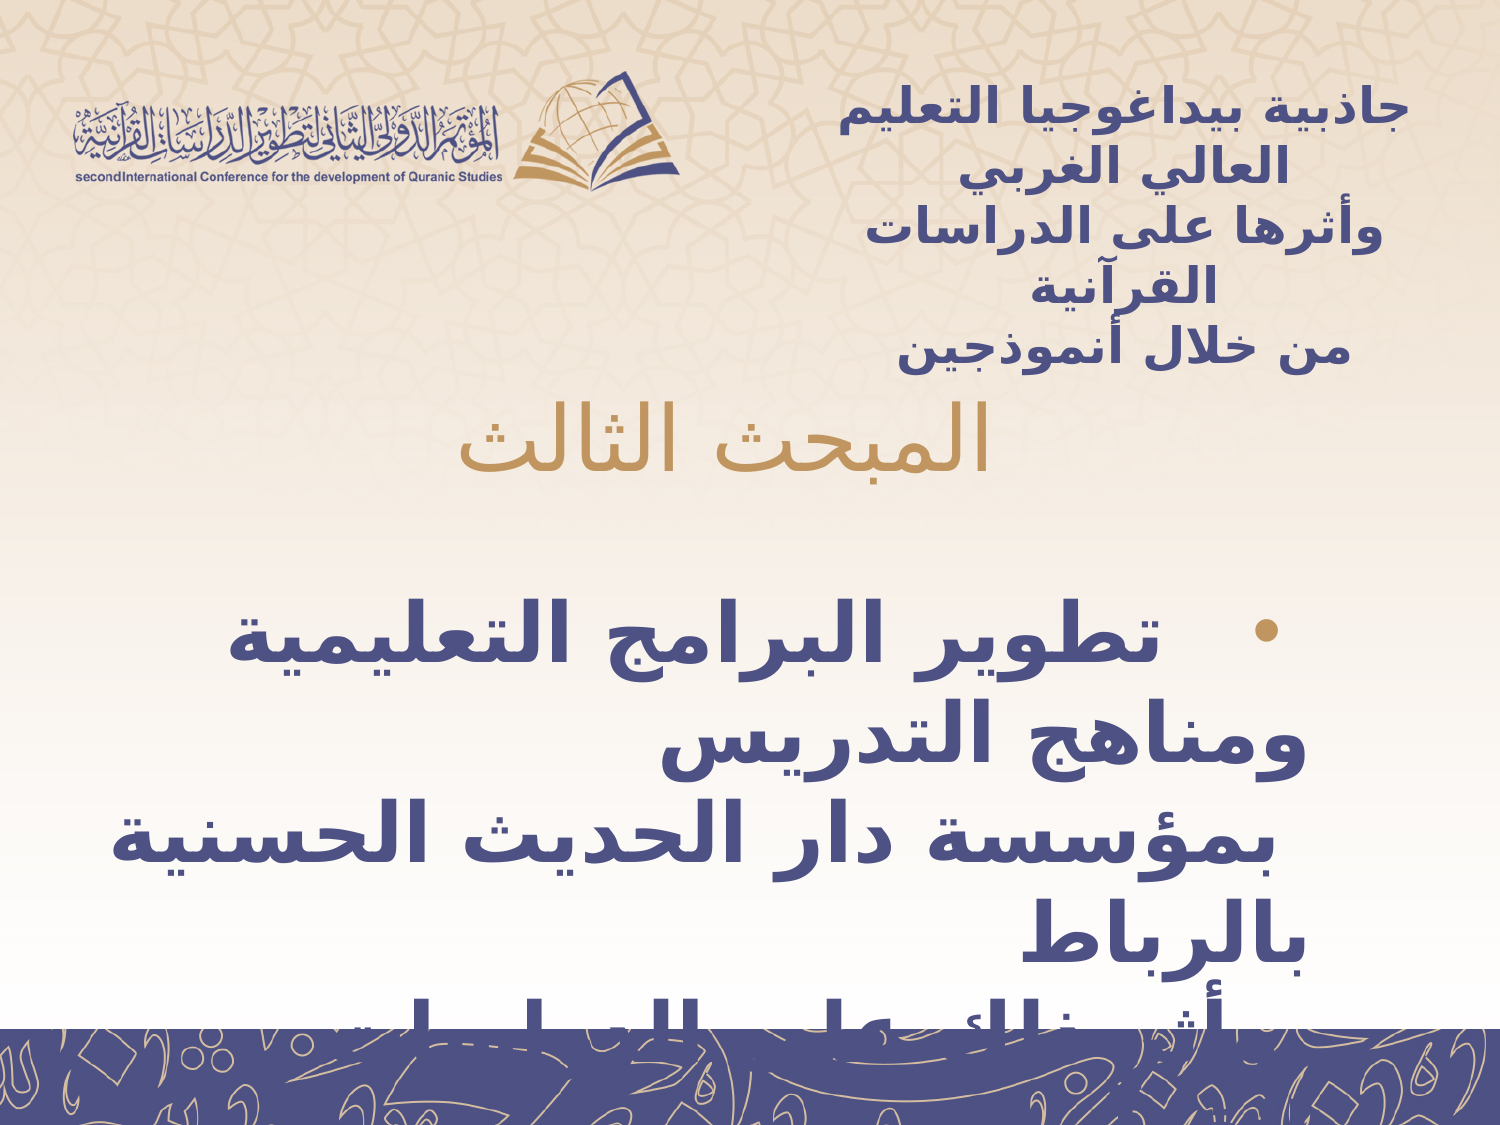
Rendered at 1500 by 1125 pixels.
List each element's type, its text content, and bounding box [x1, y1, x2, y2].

text_box جاذبية بيداغوجيا التعليم العالي الغربي وأثرها على الدراسات القرآنية من خلال أنموذجين [750, 66, 1500, 381]
picture [0, 0, 1500, 1125]
text_box المبحث الثالث تطوير البرامج التعليمية ومناهج التدريس بمؤسسة دار الحديث الحسنية بالرباط وأثر ذلك على الدراسات القرآنية. [123, 371, 1436, 892]
